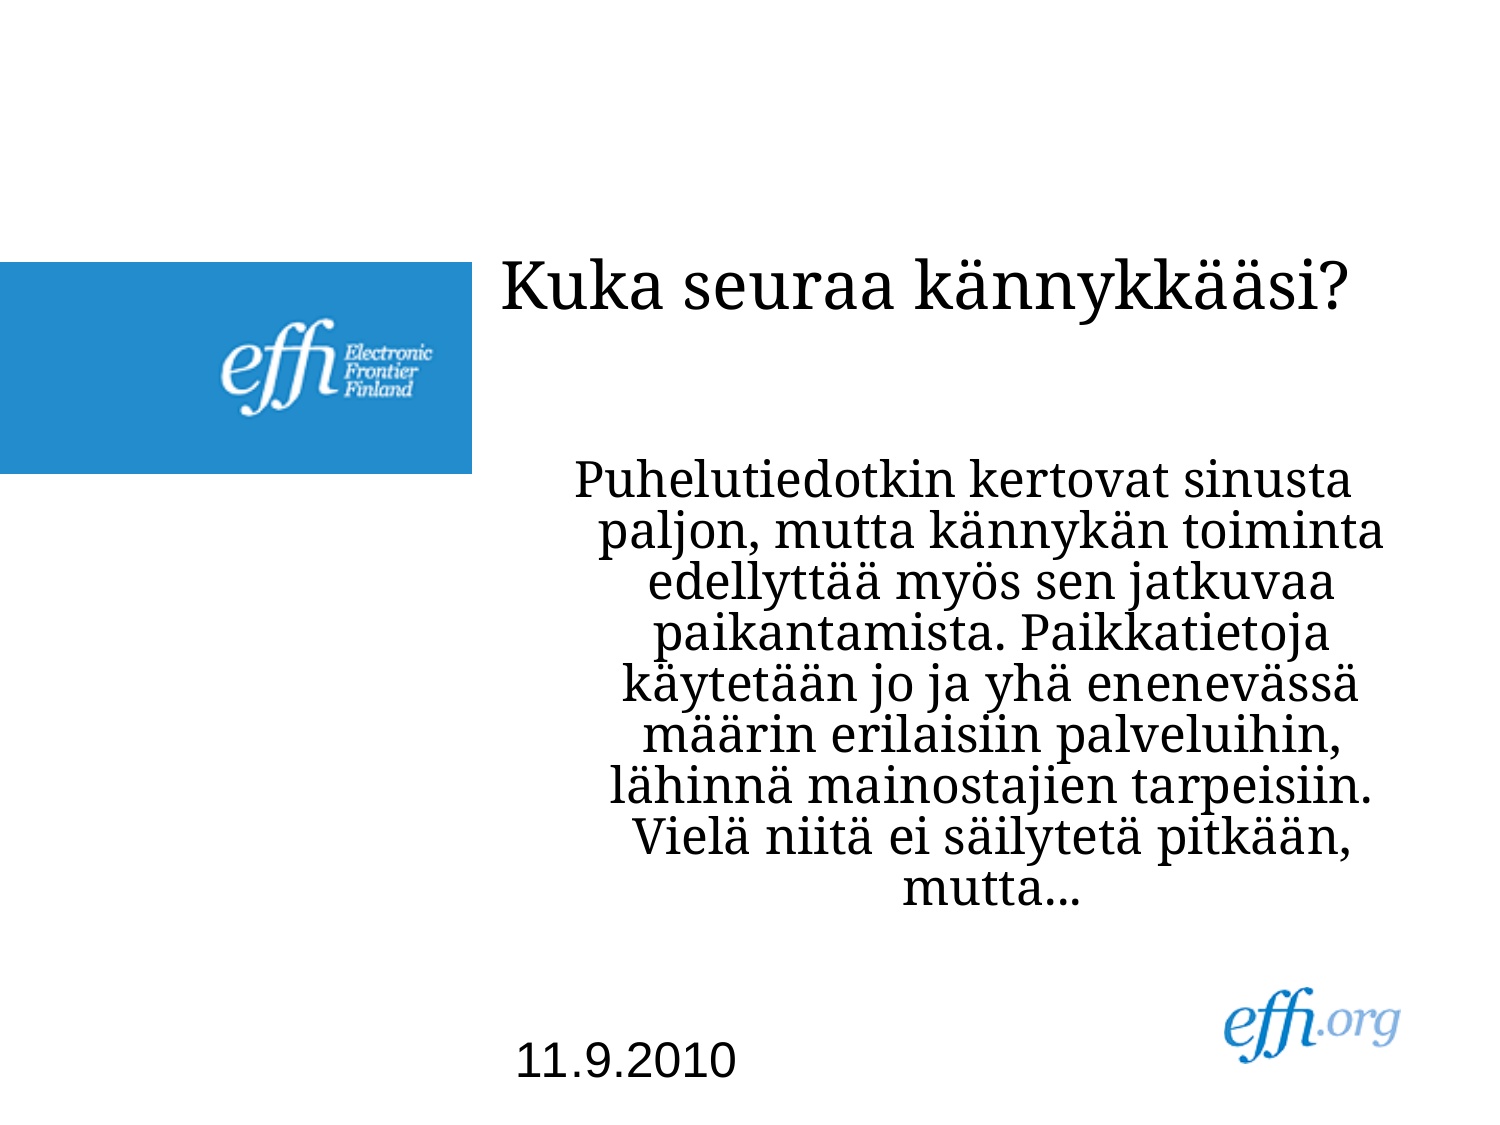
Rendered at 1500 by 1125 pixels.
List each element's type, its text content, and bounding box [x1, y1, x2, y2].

picture [1224, 987, 1401, 1064]
subtitle Puhelutiedotkin kertovat sinusta paljon, mutta kännykän toiminta edellyttää myös sen jatkuvaa paikantamista. Paikkatietoja käytetään jo ja yhä enenevässä määrin erilaisiin palveluihin, lähinnä mainostajien tarpeisiin. Vielä niitä ei säilytetä pitkään, mutta... [501, 397, 1427, 975]
picture [0, 262, 472, 474]
title Kuka seuraa kännykkääsi? [500, 207, 1425, 368]
